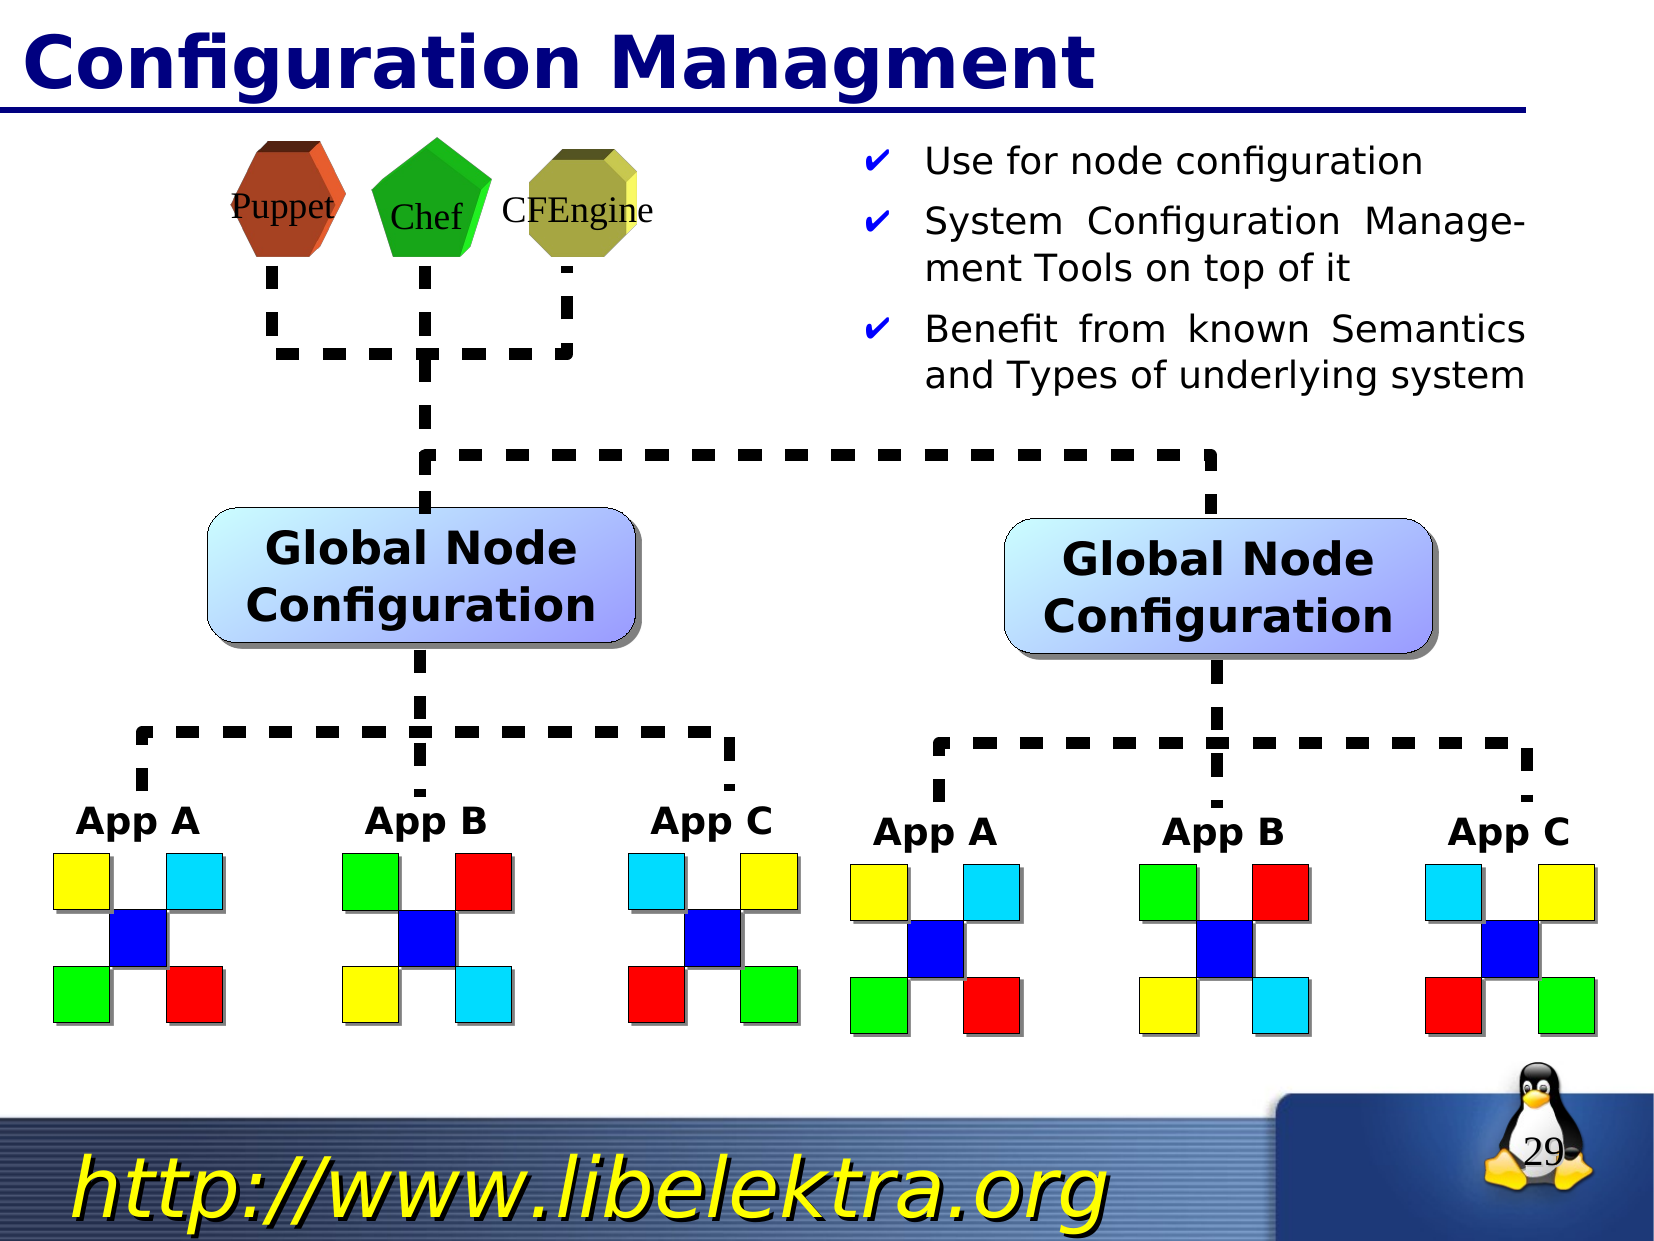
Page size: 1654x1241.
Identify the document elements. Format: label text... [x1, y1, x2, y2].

text_box App A [75, 797, 201, 841]
picture [0, 1061, 1654, 1241]
text_box [628, 853, 798, 1023]
text_box [342, 853, 512, 1023]
text_box App B [364, 797, 489, 841]
text_box Global Node Configuration [207, 507, 636, 643]
text_box [1139, 864, 1309, 1034]
text_box [1425, 864, 1595, 1034]
text_box [53, 853, 223, 1023]
text_box App C [1447, 807, 1571, 852]
text_box Global Node Configuration [1004, 518, 1433, 654]
text_box <Nummer> [1370, 1122, 1566, 1178]
text_box [850, 864, 1020, 1034]
text_box App B [1161, 807, 1286, 852]
text_box CFEngine [628, 177, 635, 221]
text_box App A [872, 807, 998, 852]
text_box Configuration Managment [22, 14, 1611, 111]
text_box App C [650, 797, 774, 841]
list Use for node configuration System Configuration Manage-ment Tools on top of it Benefit from known Semantics and Types of underlying system [850, 129, 1565, 449]
